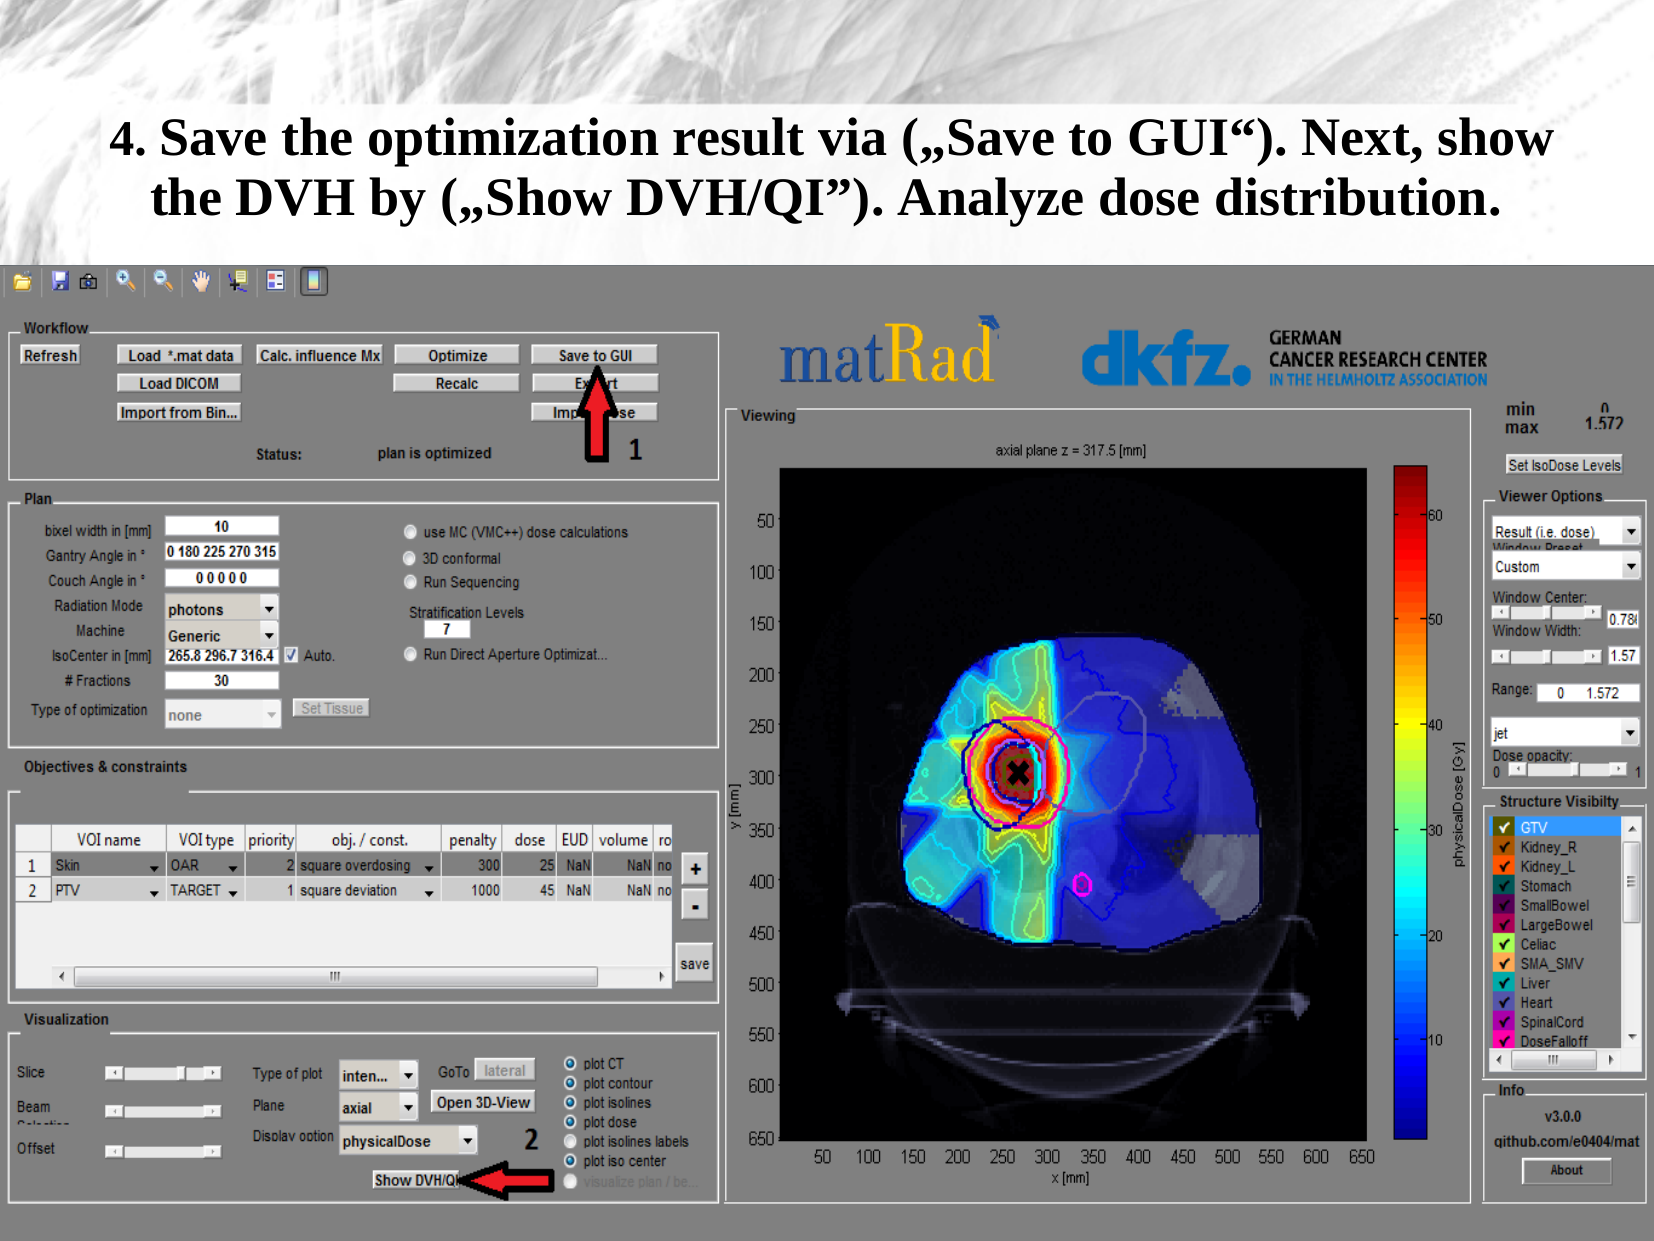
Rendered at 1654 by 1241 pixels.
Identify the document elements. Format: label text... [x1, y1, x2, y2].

title 4. Save the optimization result via („Save to GUI“). Next, show the DVH by („Show DVH/QI”). Analyze dose distribution. [82, 63, 1583, 265]
picture [0, 0, 1654, 1241]
